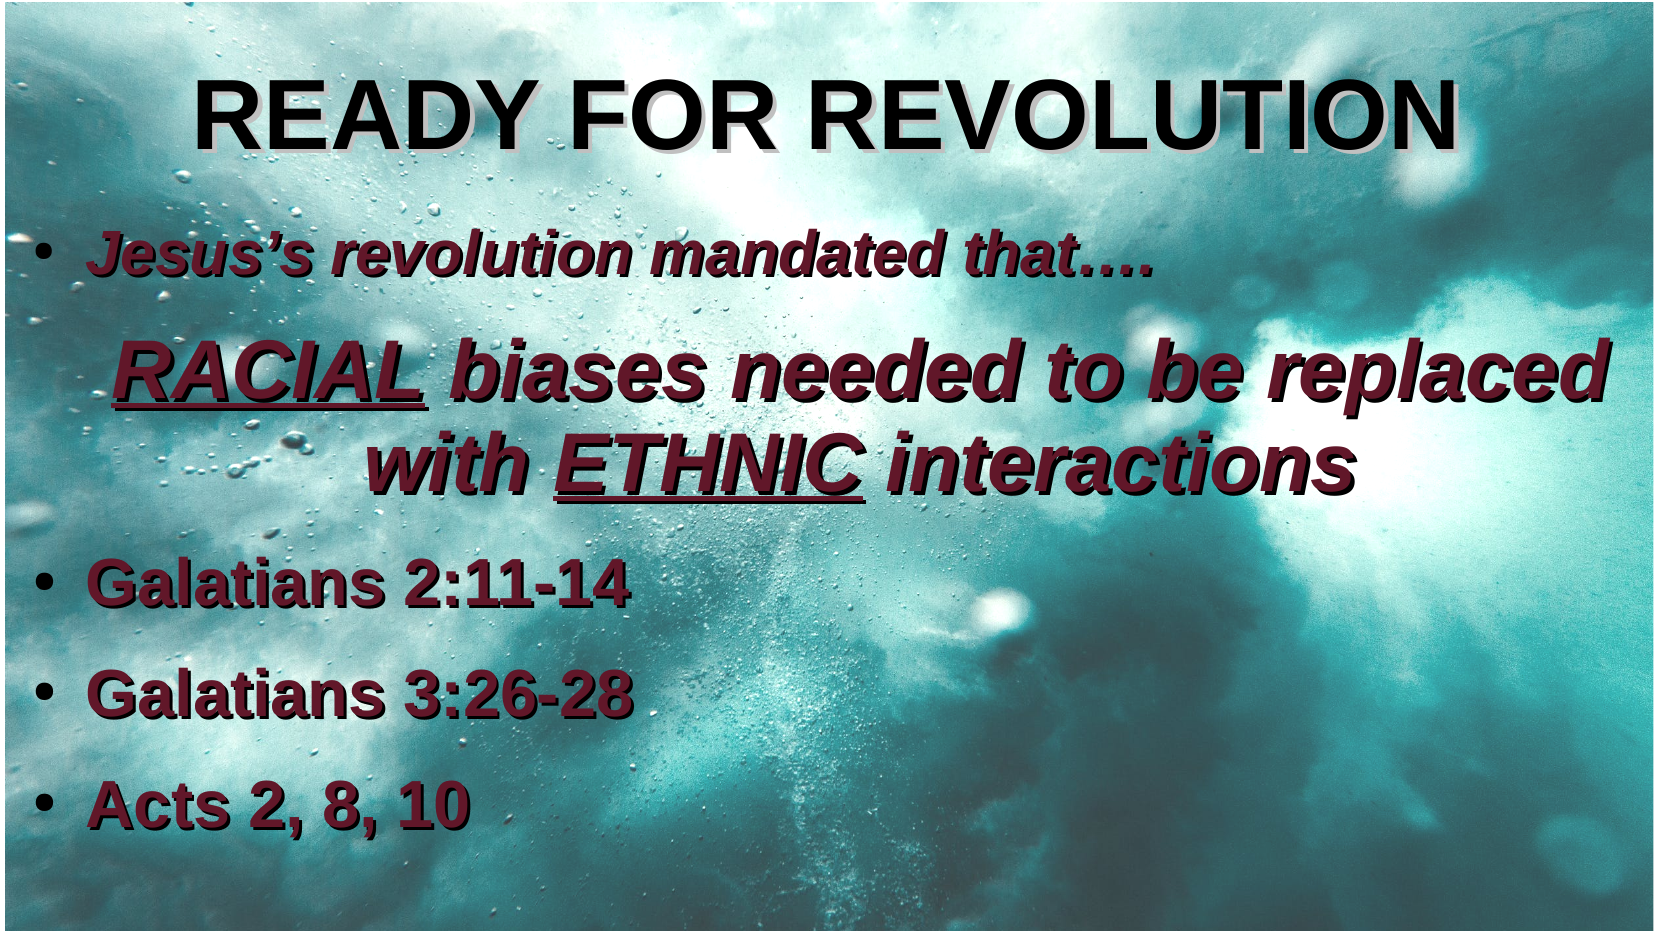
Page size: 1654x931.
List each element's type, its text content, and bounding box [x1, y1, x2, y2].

picture [5, 2, 1654, 931]
list Jesus’s revolution mandated that…. RACIAL biases needed to be replaced with ETHNIC interactions Galatians 2:11-14 Galatians 3:26-28 Acts 2, 8, 10 [15, 217, 1636, 916]
title READY FOR REVOLUTION [82, 37, 1571, 193]
